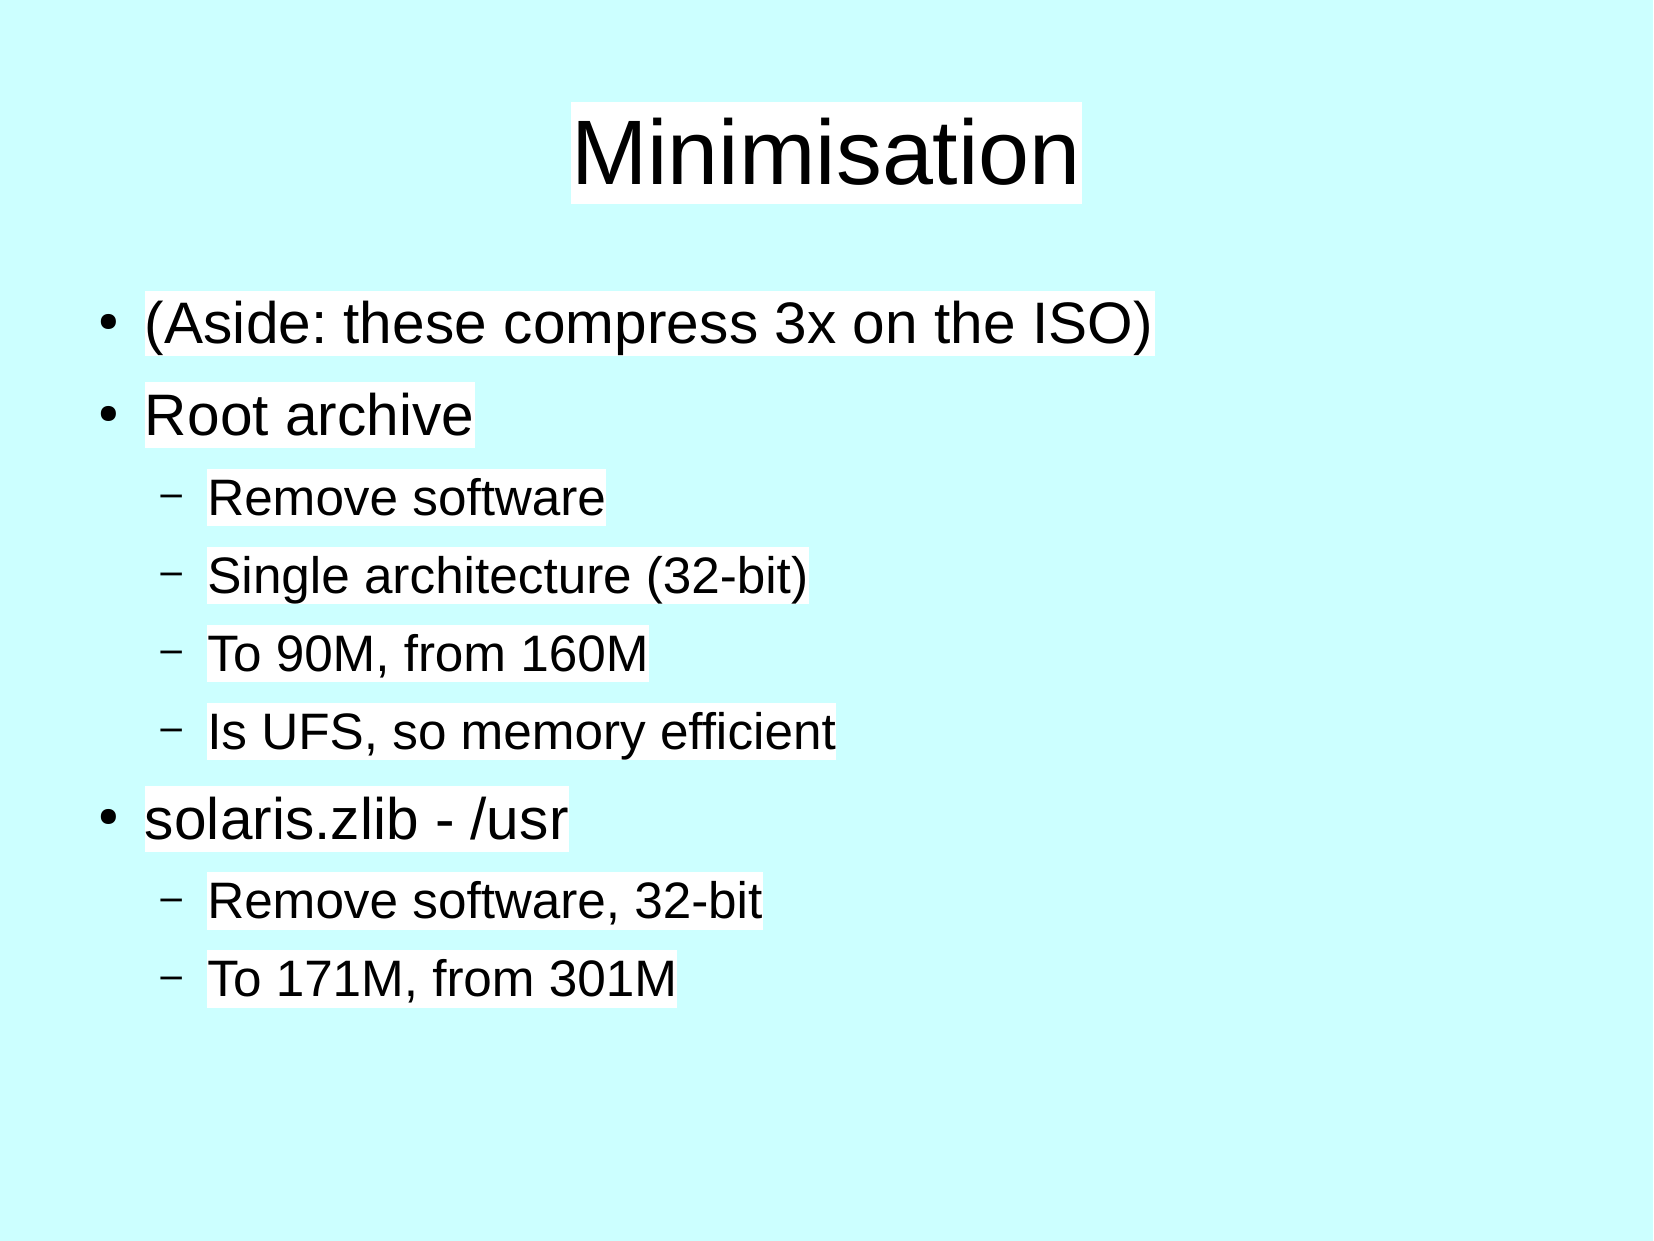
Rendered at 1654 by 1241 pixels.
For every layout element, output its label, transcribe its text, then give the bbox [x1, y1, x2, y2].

list (Aside: these compress 3x on the ISO) Root archive Remove software Single architecture (32-bit) To 90M, from 160M Is UFS, so memory efficient solaris.zlib - /usr Remove software, 32-bit To 171M, from 301M [82, 290, 1571, 1010]
title Minimisation [82, 49, 1571, 257]
